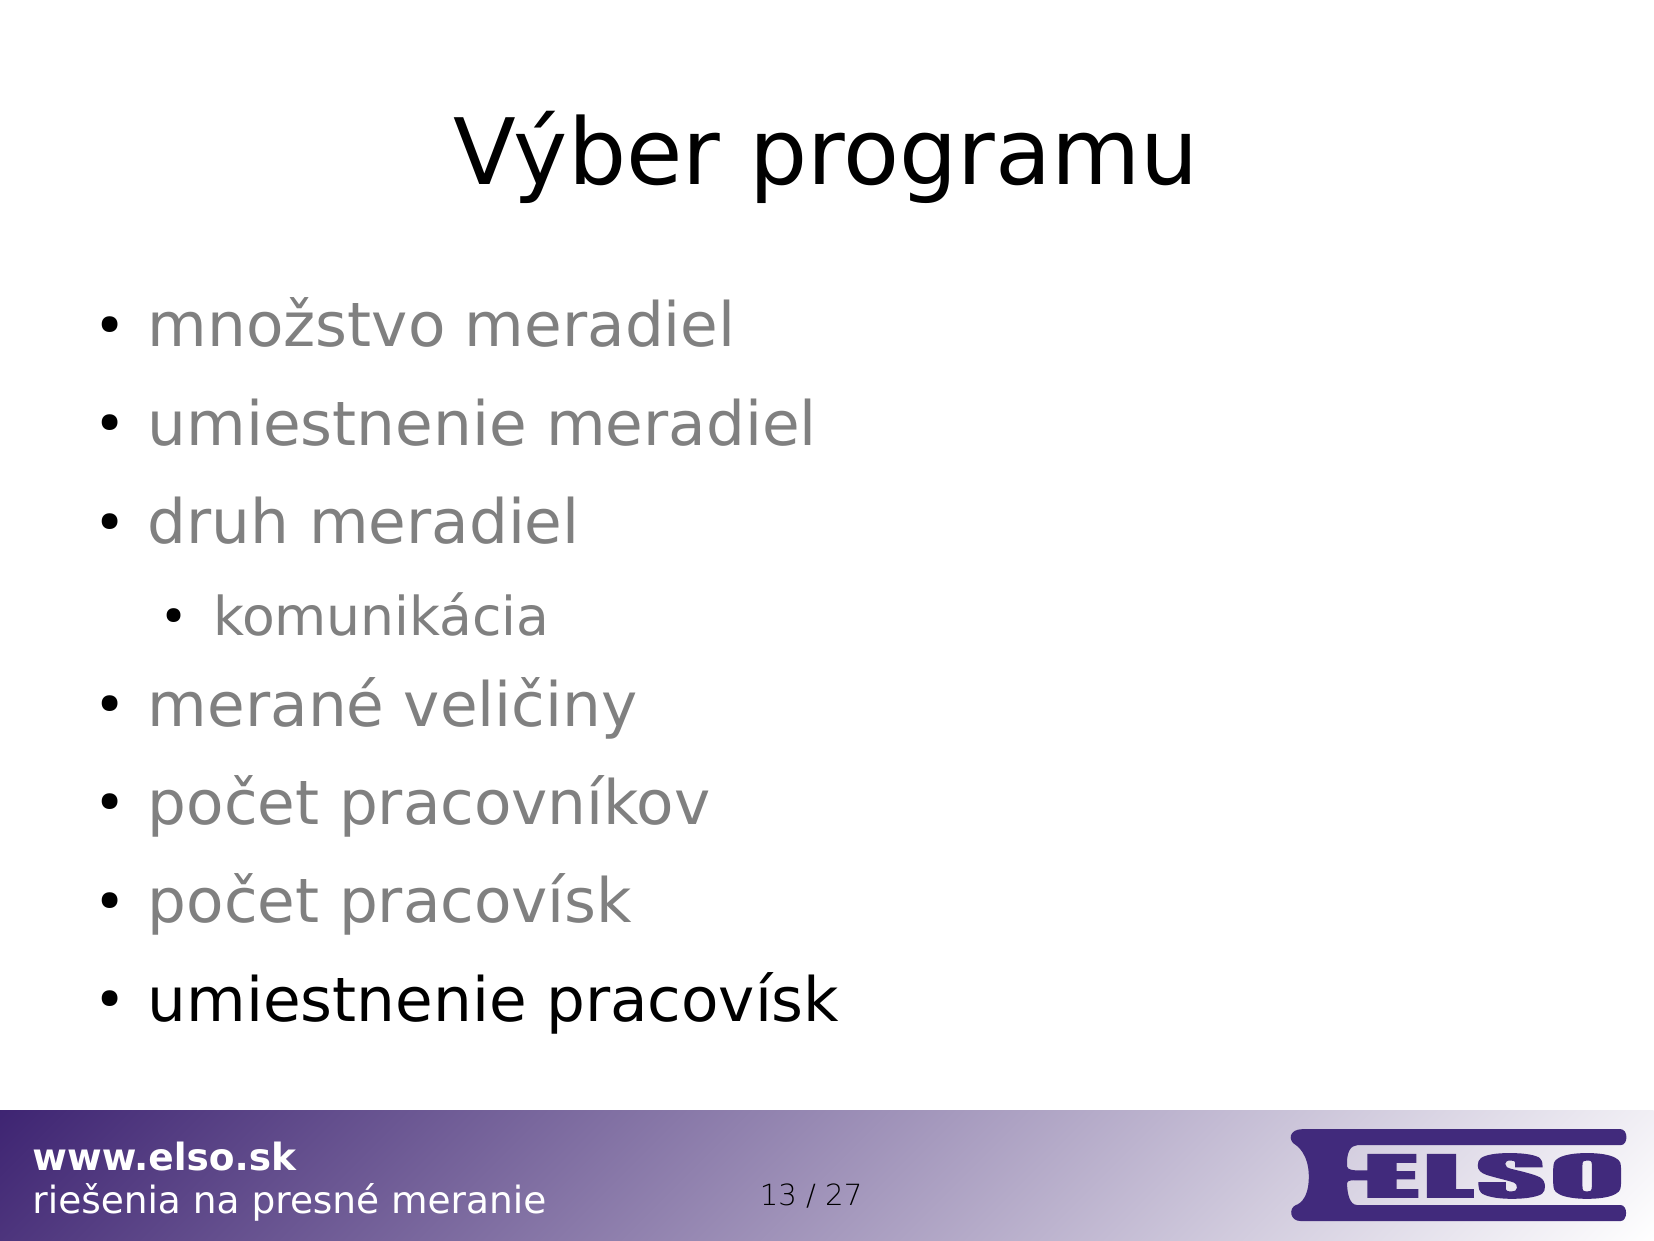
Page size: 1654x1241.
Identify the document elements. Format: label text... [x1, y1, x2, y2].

title Výber programu [82, 49, 1571, 257]
list množstvo meradiel umiestnenie meradiel druh meradiel komunikácia merané veličiny počet pracovníkov počet pracovísk umiestnenie pracovísk [82, 290, 1571, 1109]
